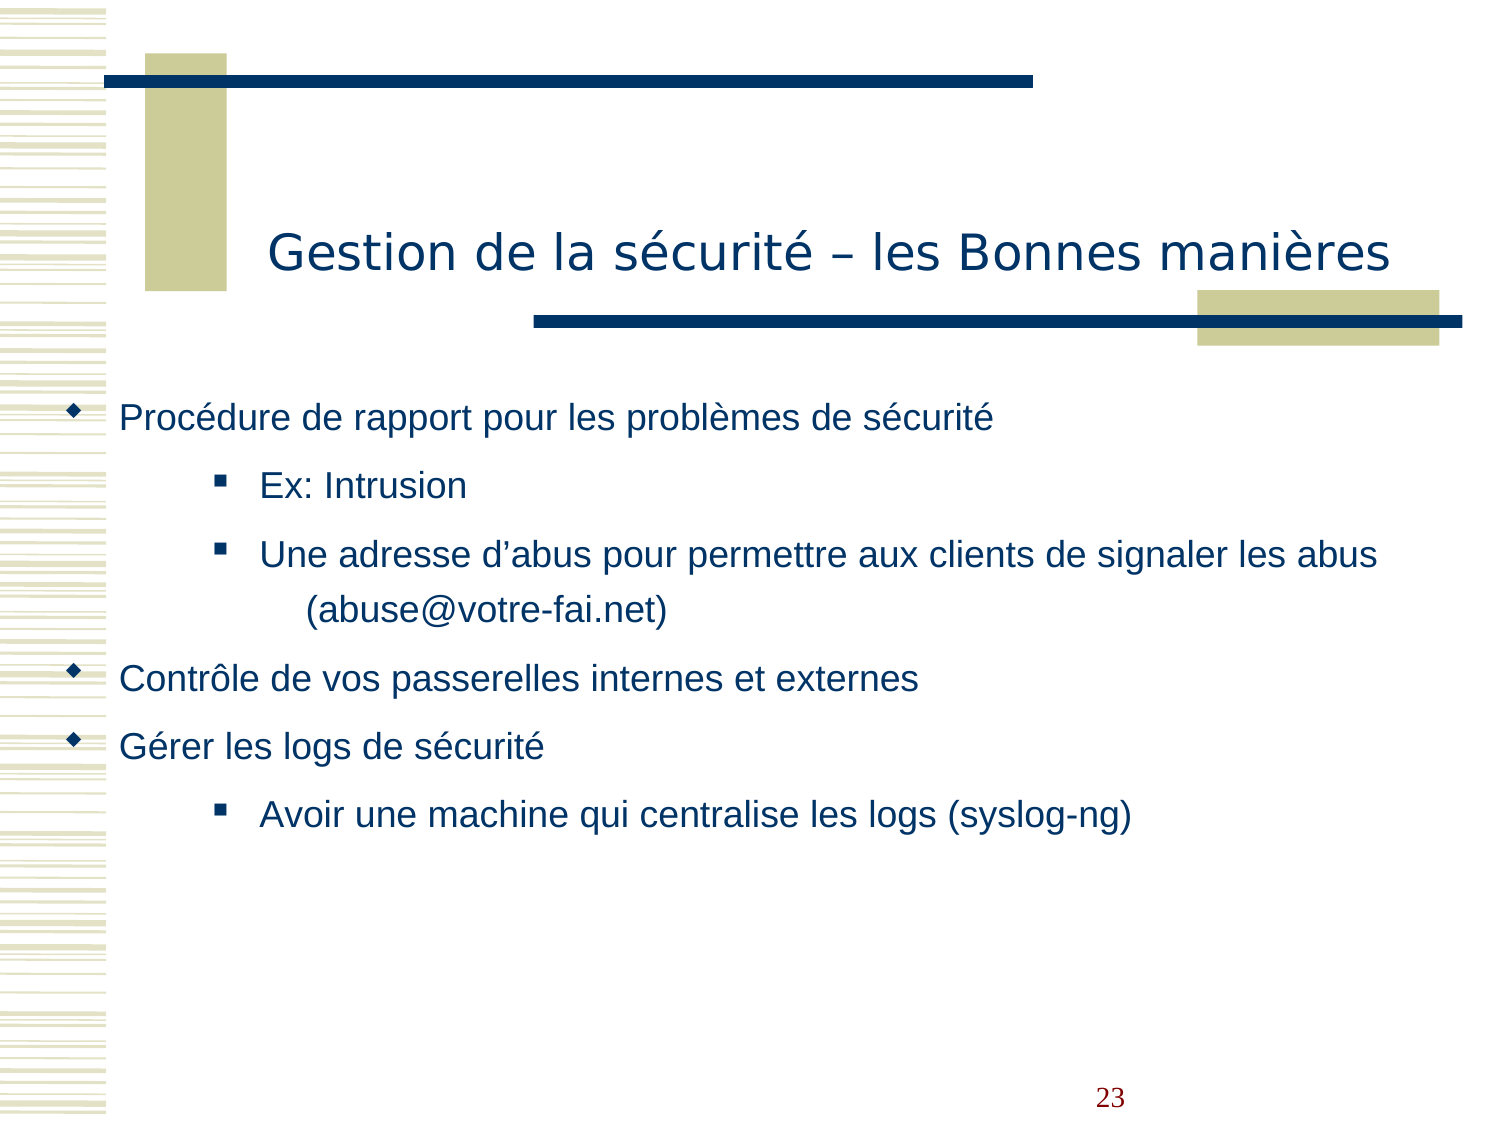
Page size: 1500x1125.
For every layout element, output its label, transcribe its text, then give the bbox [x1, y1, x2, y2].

list Procédure de rapport pour les problèmes de sécurité Ex: Intrusion Une adresse d’abus pour permettre aux clients de signaler les abus (abuse@votre-fai.net) Contrôle de vos passerelles internes et externes Gérer les logs de sécurité Avoir une machine qui centralise les logs (syslog-ng) [48, 375, 1449, 988]
title Gestion de la sécurité – les Bonnes manières [225, 84, 1436, 288]
